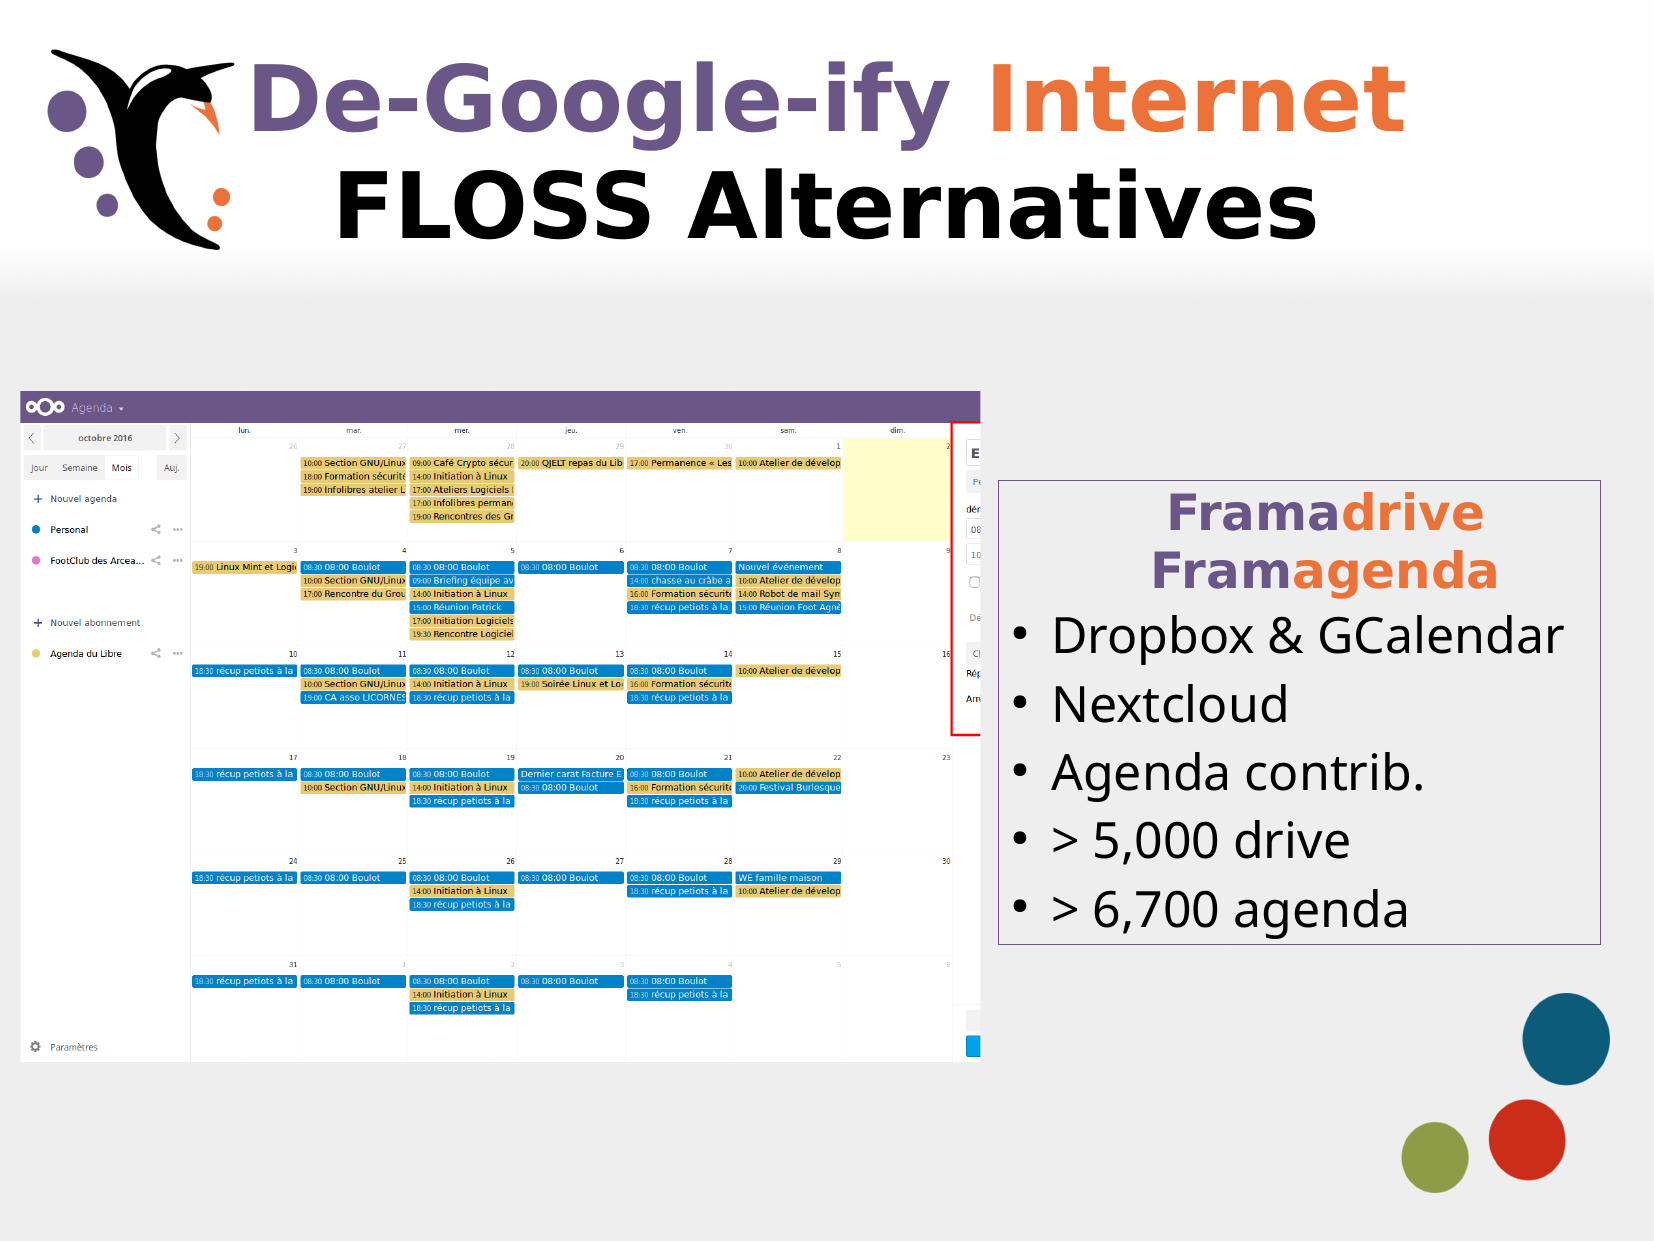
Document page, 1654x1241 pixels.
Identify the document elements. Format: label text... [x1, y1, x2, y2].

picture [0, 0, 1654, 1241]
title De-Google-ify Internet FLOSS Alternatives [82, 45, 1571, 261]
list Framadrive Framagenda Dropbox & GCalendar Nextcloud Agenda contrib. > 5,000 drive > 6,700 agenda [998, 480, 1601, 945]
